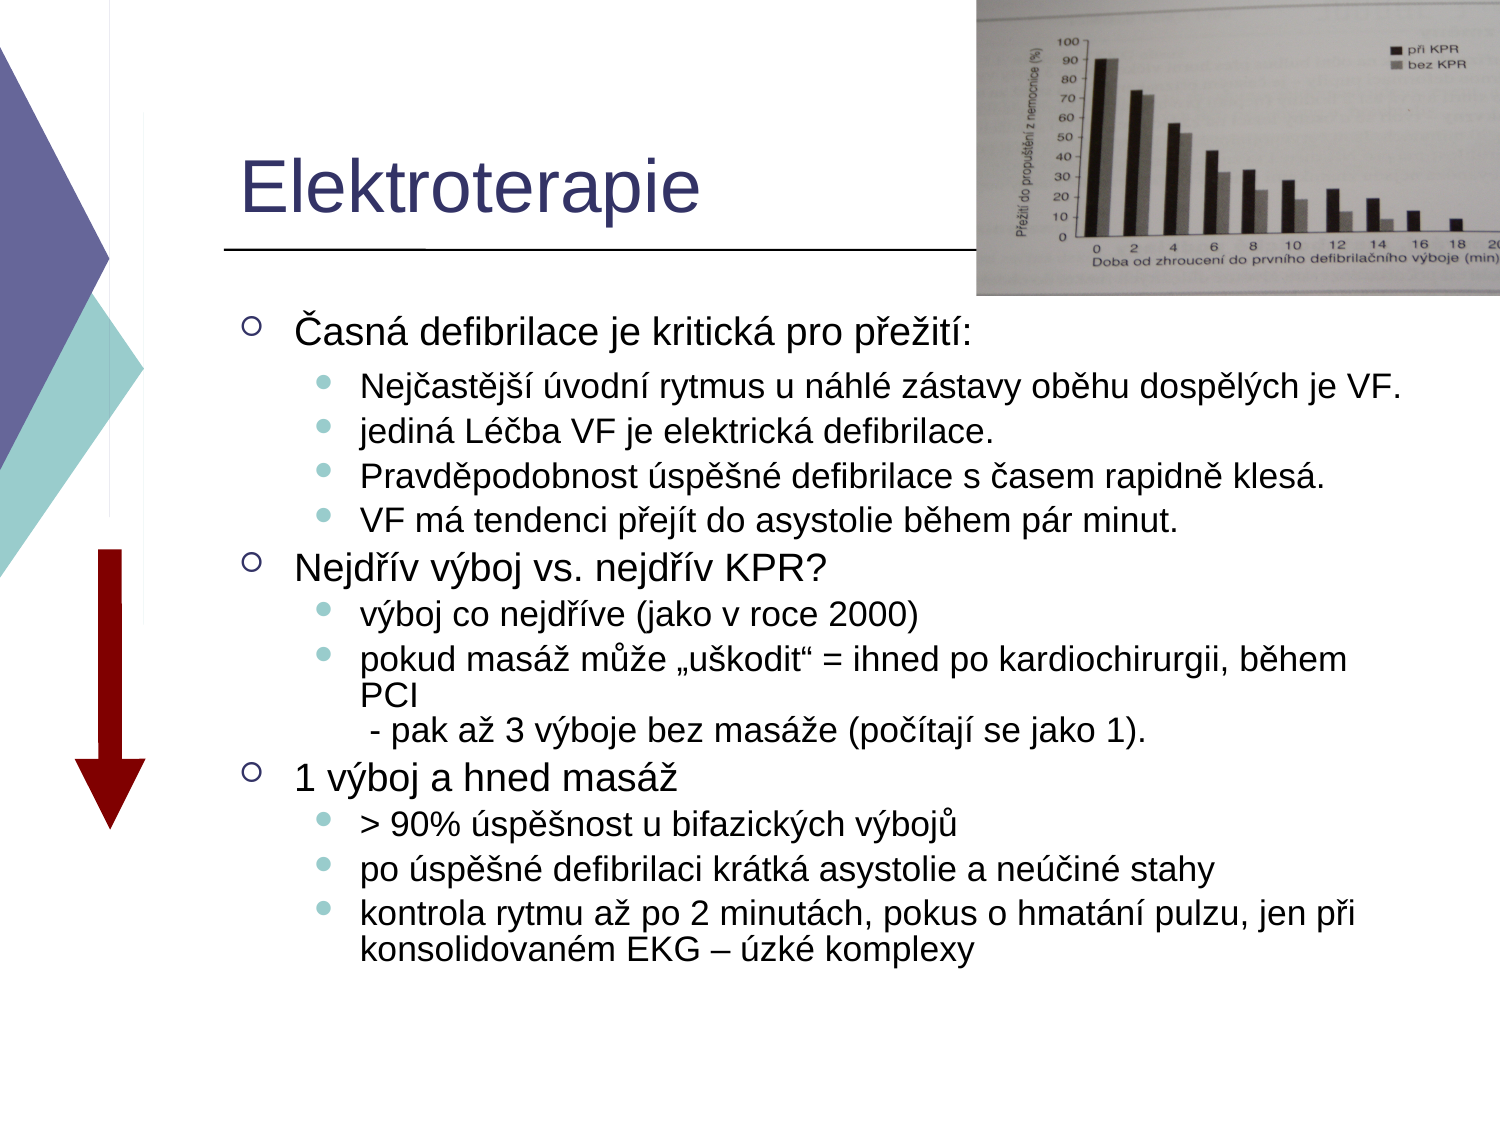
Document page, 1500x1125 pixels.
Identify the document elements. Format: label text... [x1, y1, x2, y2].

list Časná defibrilace je kritická pro přežití: Nejčastější úvodní rytmus u náhlé zástavy oběhu dospělých je VF. jediná Léčba VF je elektrická defibrilace. Pravděpodobnost úspěšné defibrilace s časem rapidně klesá. VF má tendenci přejít do asystolie během pár minut. Nejdřív výboj vs. nejdřív KPR? výboj co nejdříve (jako v roce 2000) pokud masáž může „uškodit“ = ihned po kardiochirurgii, během PCI - pak až 3 výboje bez masáže (počítají se jako 1). 1 výboj a hned masáž > 90% úspěšnost u bifazických výbojů po úspěšné defibrilaci krátká asystolie a neúčiné stahy kontrola rytmu až po 2 minutách, pokus o hmatání pulzu, jen při konsolidovaném EKG – úzké komplexy [224, 299, 1425, 1125]
title Elektroterapie [224, 49, 976, 237]
picture [976, 0, 1500, 296]
